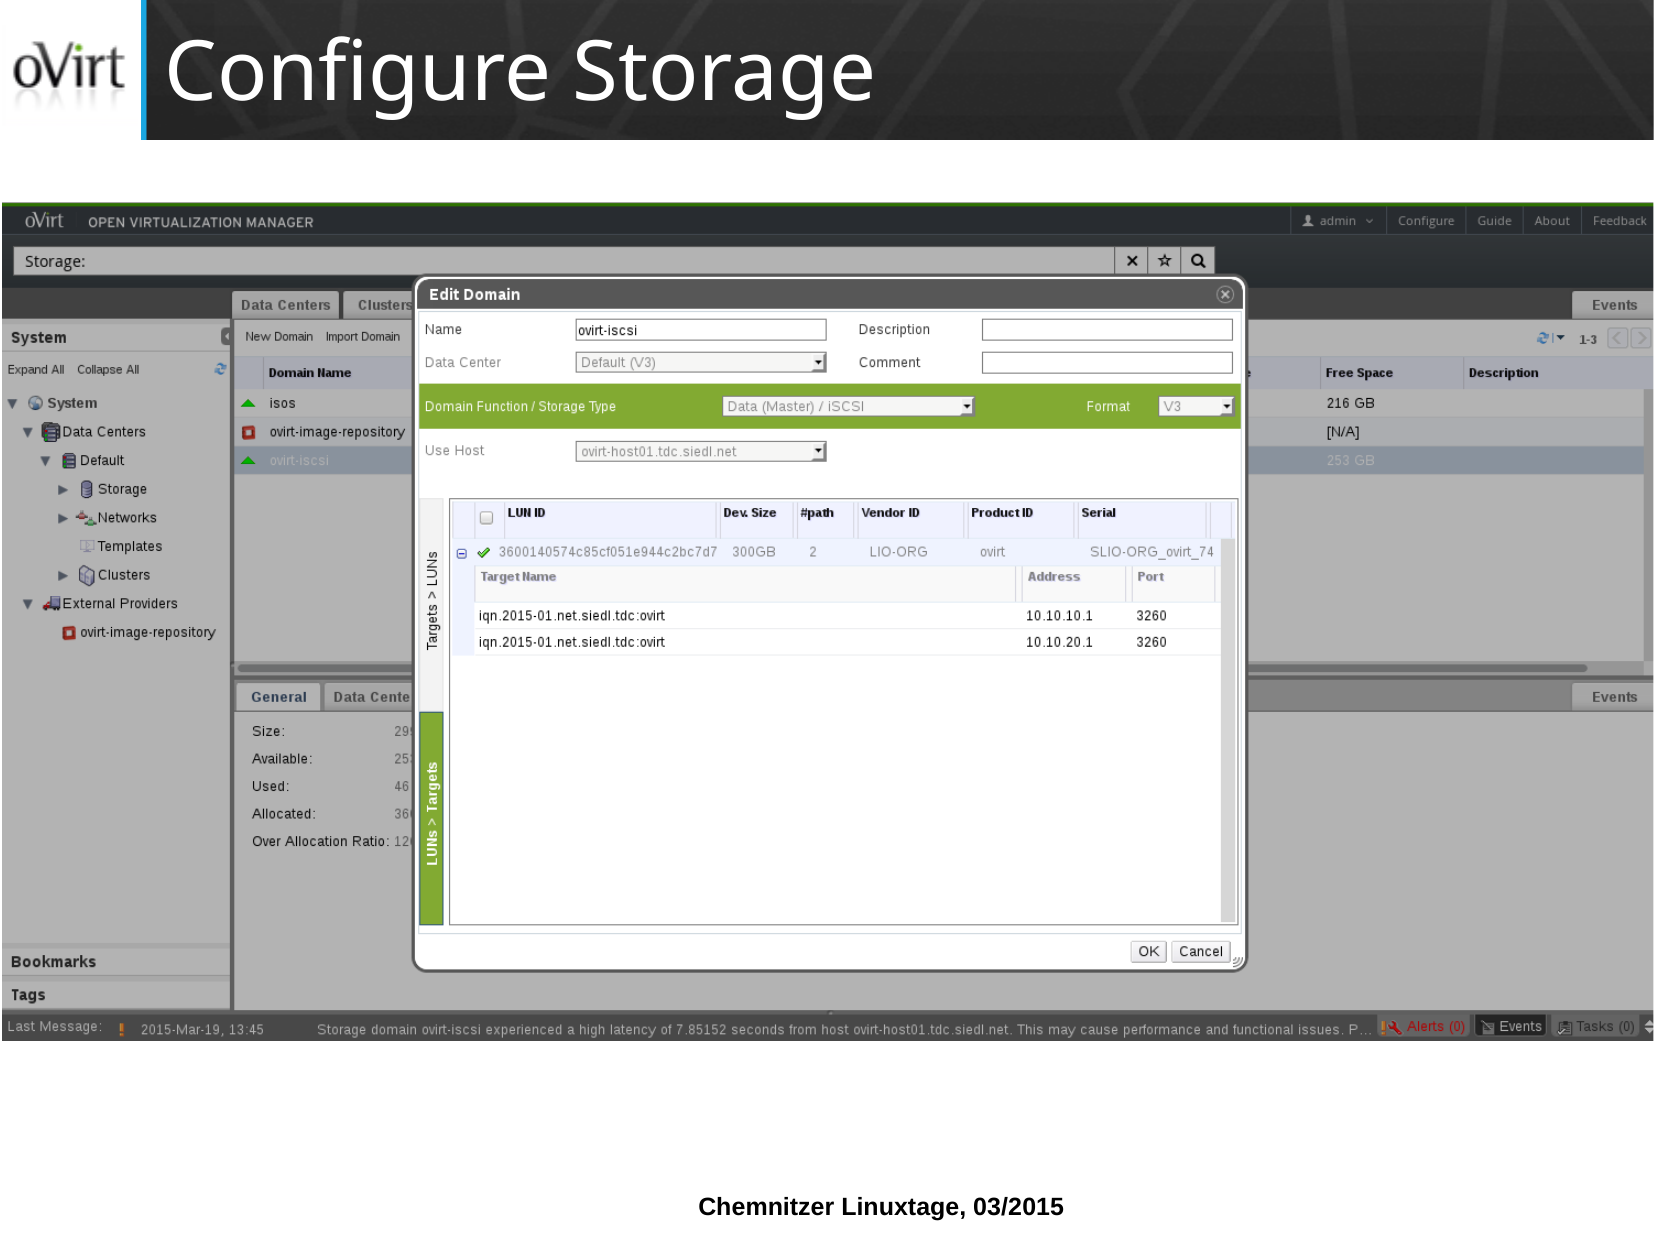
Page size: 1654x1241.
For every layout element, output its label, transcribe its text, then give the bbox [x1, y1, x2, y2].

title Configure Storage [164, 18, 1653, 119]
picture [2, 202, 1654, 1041]
picture [0, 0, 1654, 140]
